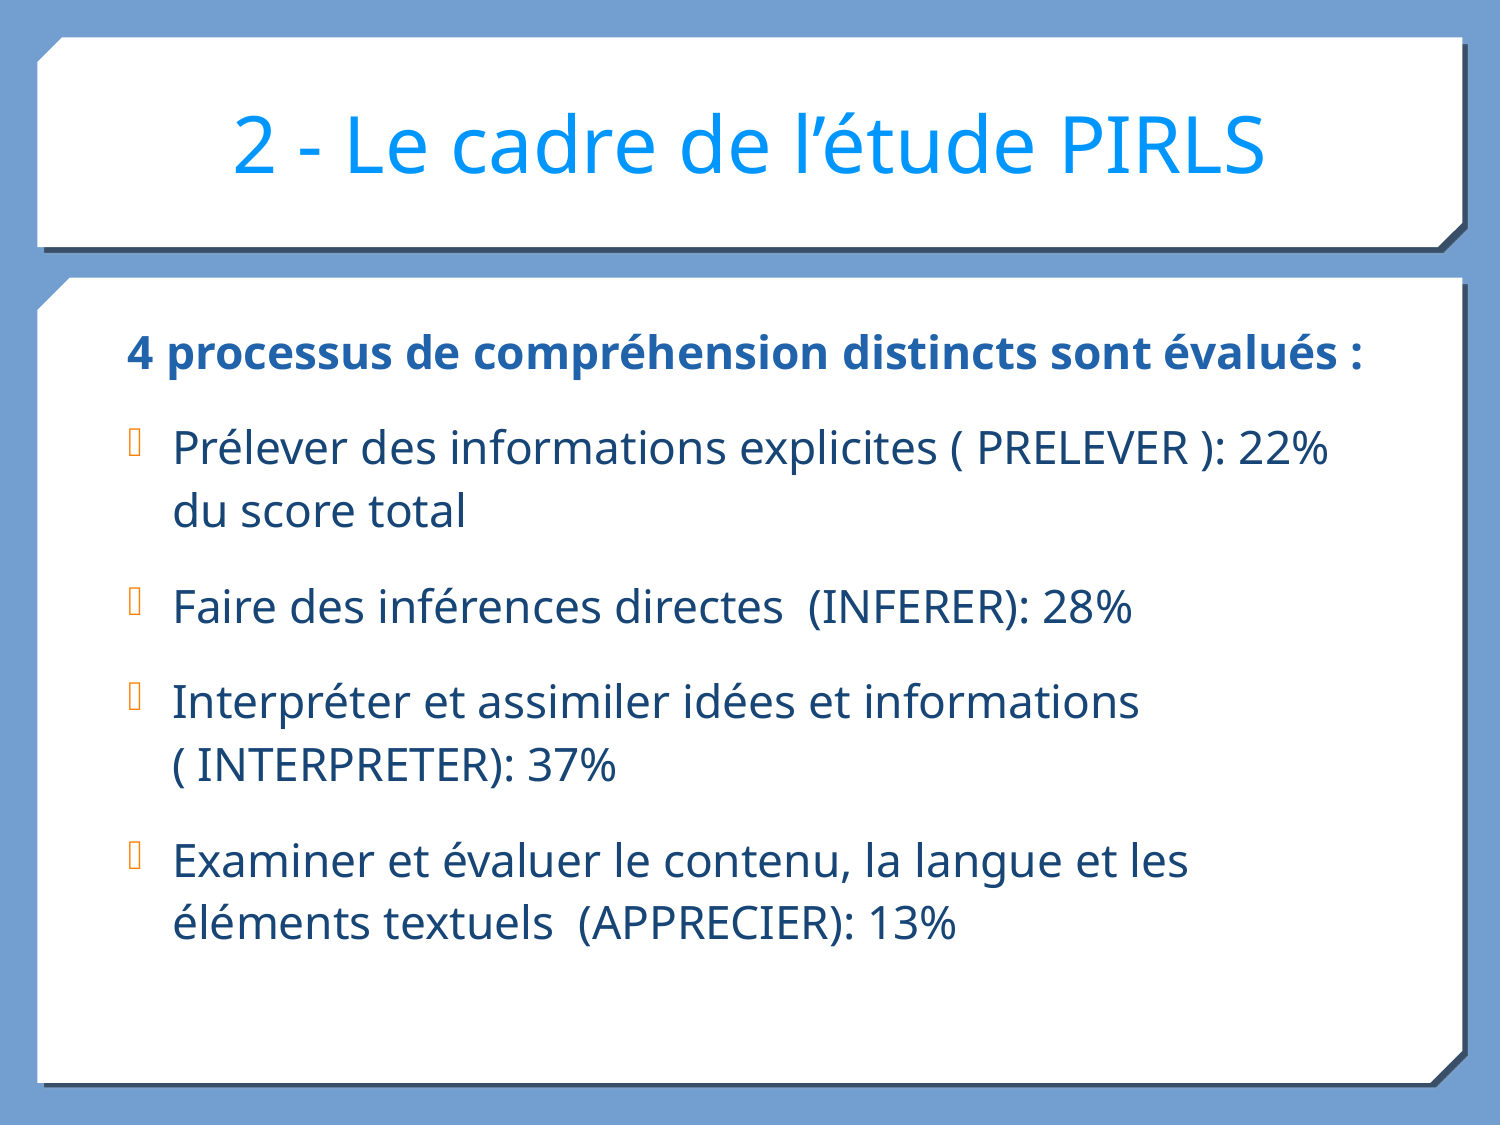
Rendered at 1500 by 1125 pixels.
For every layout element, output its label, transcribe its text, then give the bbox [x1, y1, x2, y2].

title 2 - Le cadre de l’étude PIRLS [127, 48, 1372, 236]
list 4 processus de compréhension distincts sont évalués : Prélever des informations explicites ( PRELEVER ): 22% du score total Faire des inférences directes (INFERER): 28% Interpréter et assimiler idées et informations ( INTERPRETER): 37% Examiner et évaluer le contenu, la langue et les éléments textuels (APPRECIER): 13% [127, 319, 1372, 978]
